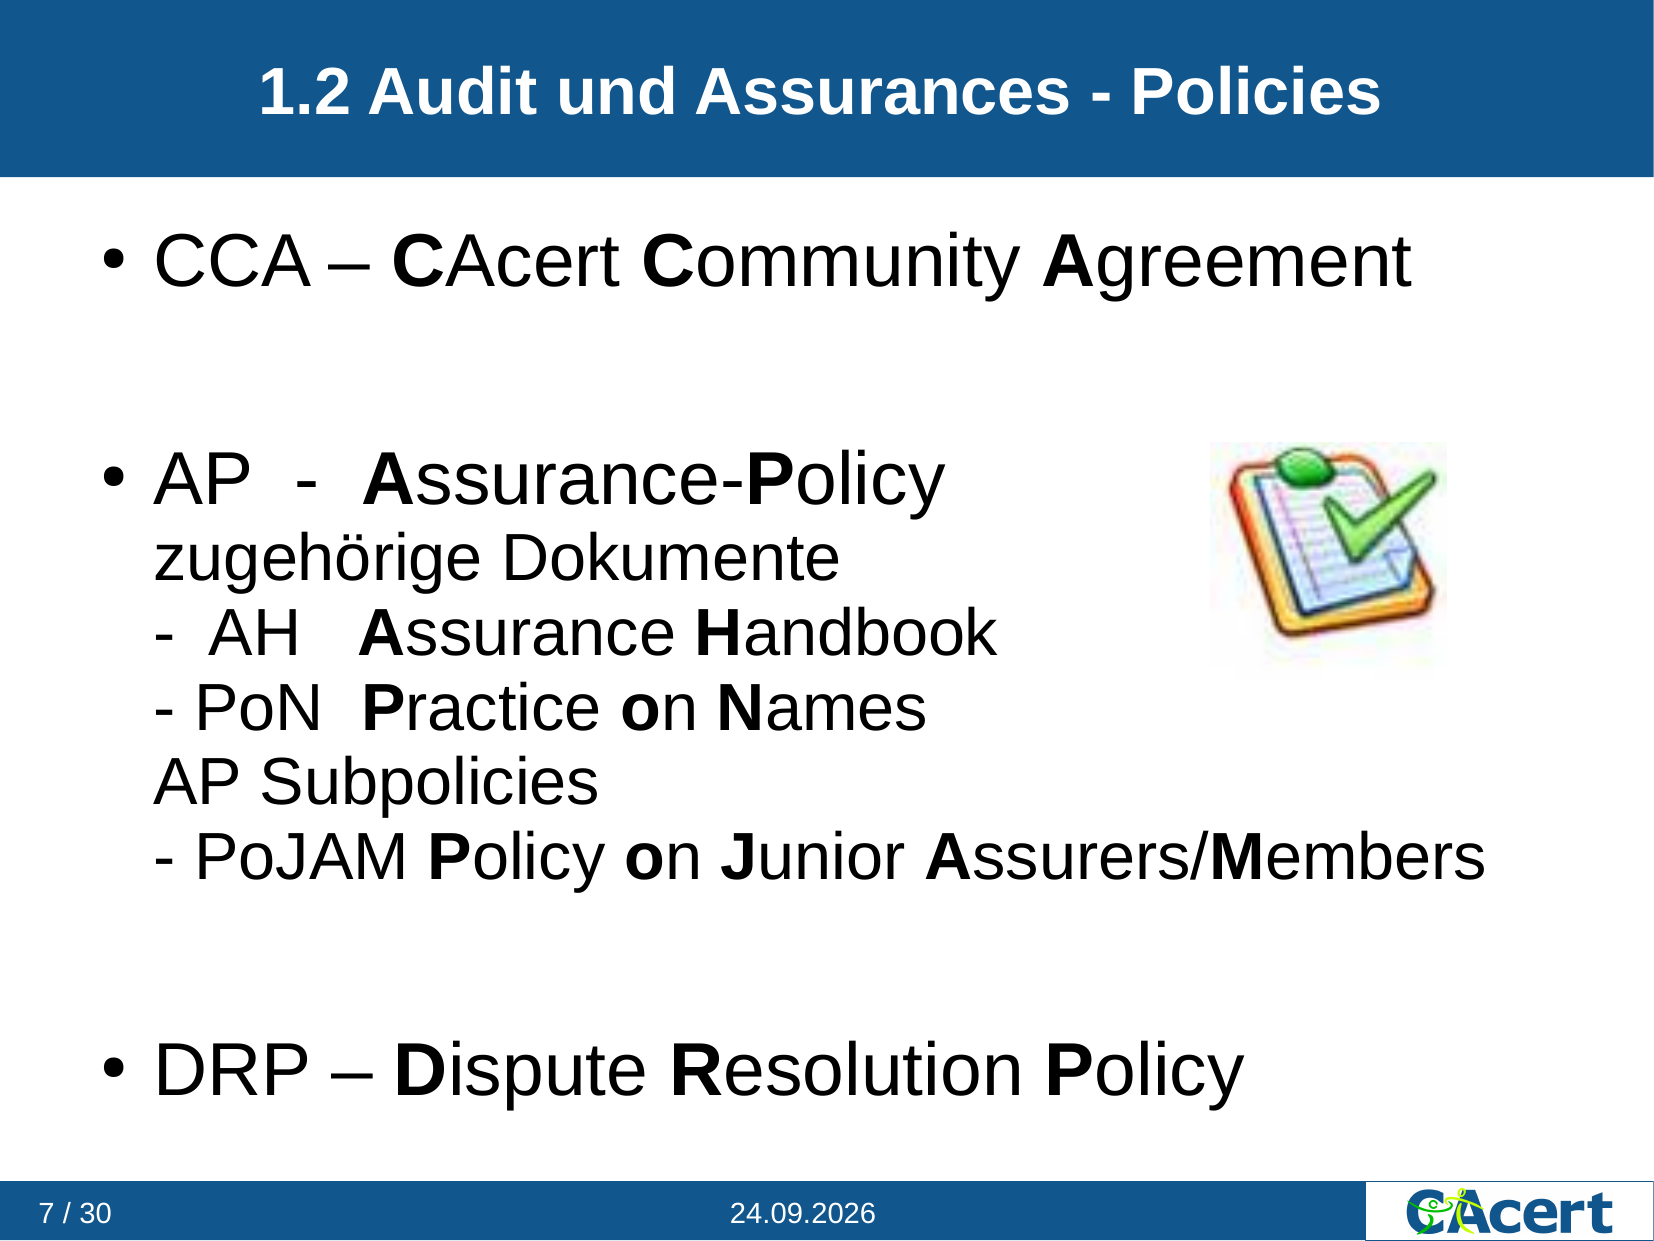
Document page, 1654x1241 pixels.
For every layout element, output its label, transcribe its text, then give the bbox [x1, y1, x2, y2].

title 1.2 Audit und Assurances - Policies [76, 17, 1565, 166]
picture [1406, 1187, 1613, 1235]
picture [1210, 442, 1447, 680]
list CCA – CAcert Community Agreement AP - Assurance-Policy zugehörige Dokumente - AH Assurance Handbook - PoN Practice on Names AP Subpolicies - PoJAM Policy on Junior Assurers/Members DRP – Dispute Resolution Policy [82, 218, 1571, 1112]
